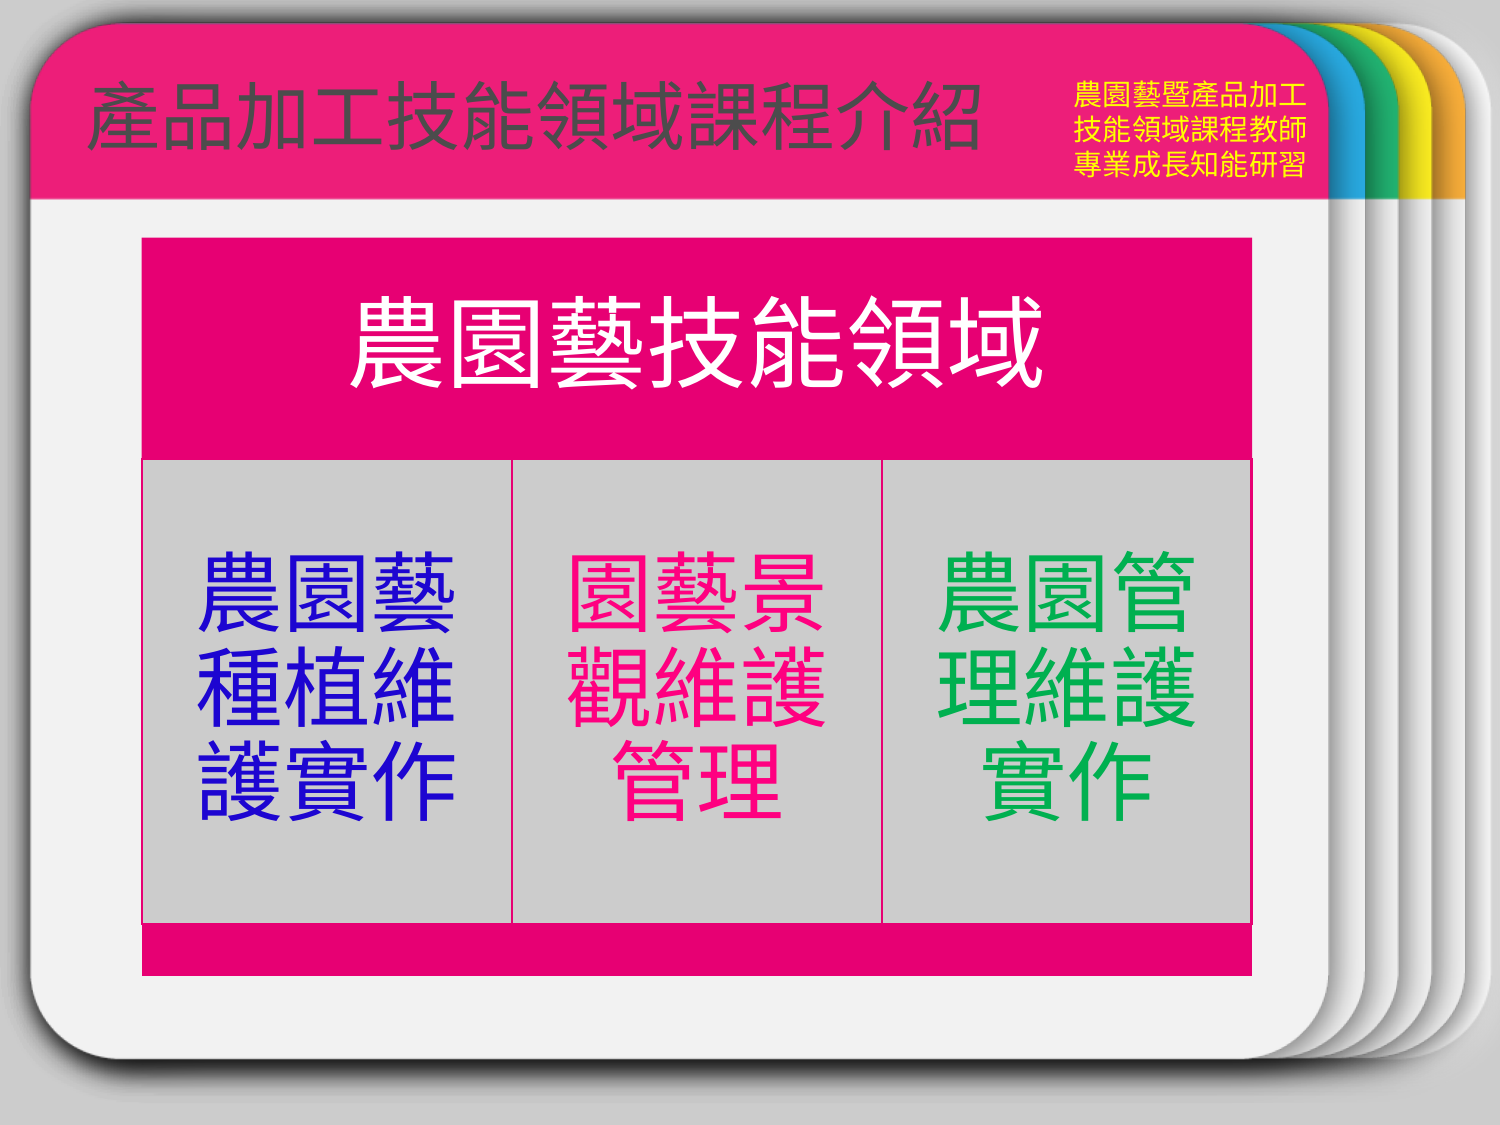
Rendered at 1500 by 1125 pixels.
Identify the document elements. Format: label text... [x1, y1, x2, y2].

text_box 產品加工技能領域課程介紹 [70, 62, 1010, 169]
text_box 農園藝暨產品加工技能領域課程教師專業成長知能研習 [1058, 68, 1344, 190]
text_box 農園管理維護實作 [881, 459, 1252, 924]
text_box 農園藝技能領域 [141, 237, 1253, 460]
text_box 園藝景觀維護管理 [511, 459, 881, 924]
text_box 農園藝種植維護實作 [142, 459, 511, 924]
text_box [142, 924, 1252, 976]
picture [0, 0, 1500, 1125]
